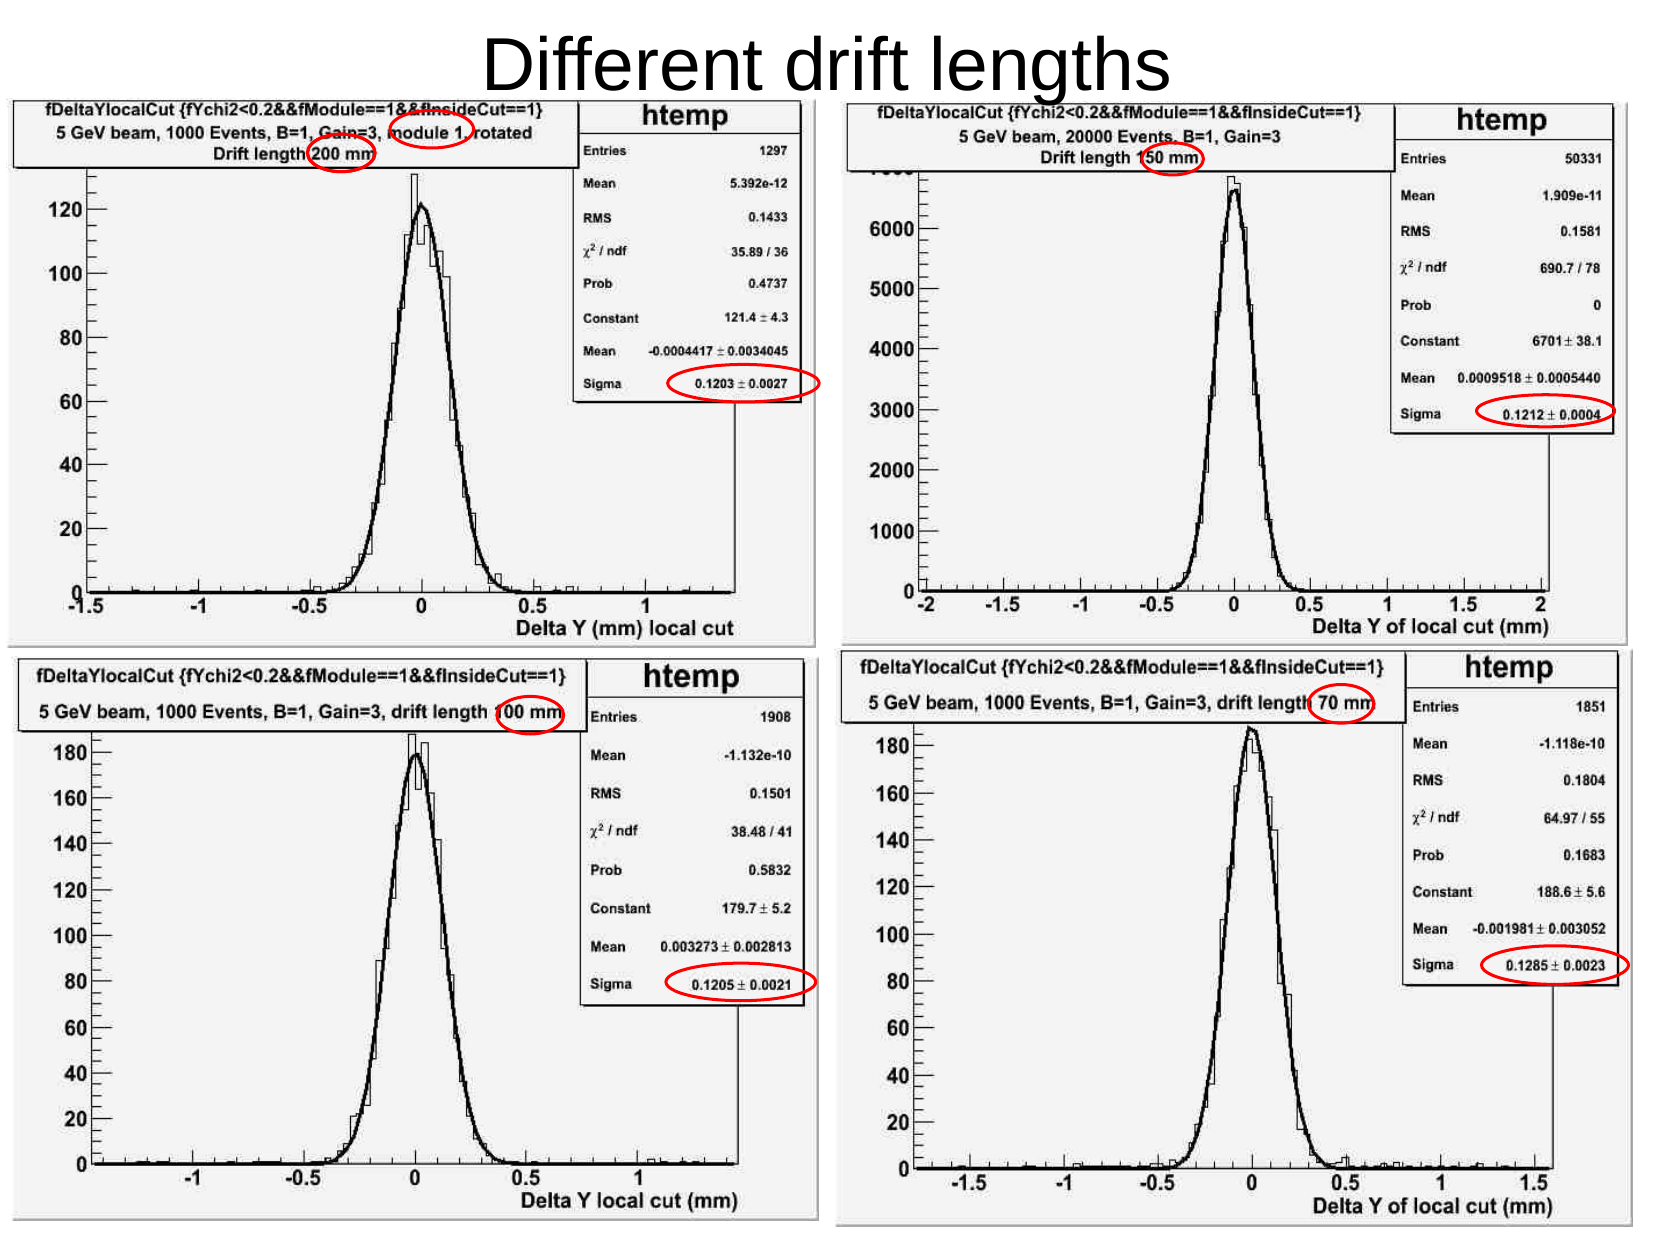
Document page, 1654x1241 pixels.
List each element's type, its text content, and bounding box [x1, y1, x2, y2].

picture [834, 648, 1633, 1227]
title Analysis and results: Position resolution [83, 1177, 1572, 1232]
picture [670, 366, 816, 400]
text_box Different drift lengths [39, 15, 1615, 115]
picture [840, 101, 1628, 646]
picture [6, 98, 816, 648]
picture [11, 656, 819, 1221]
